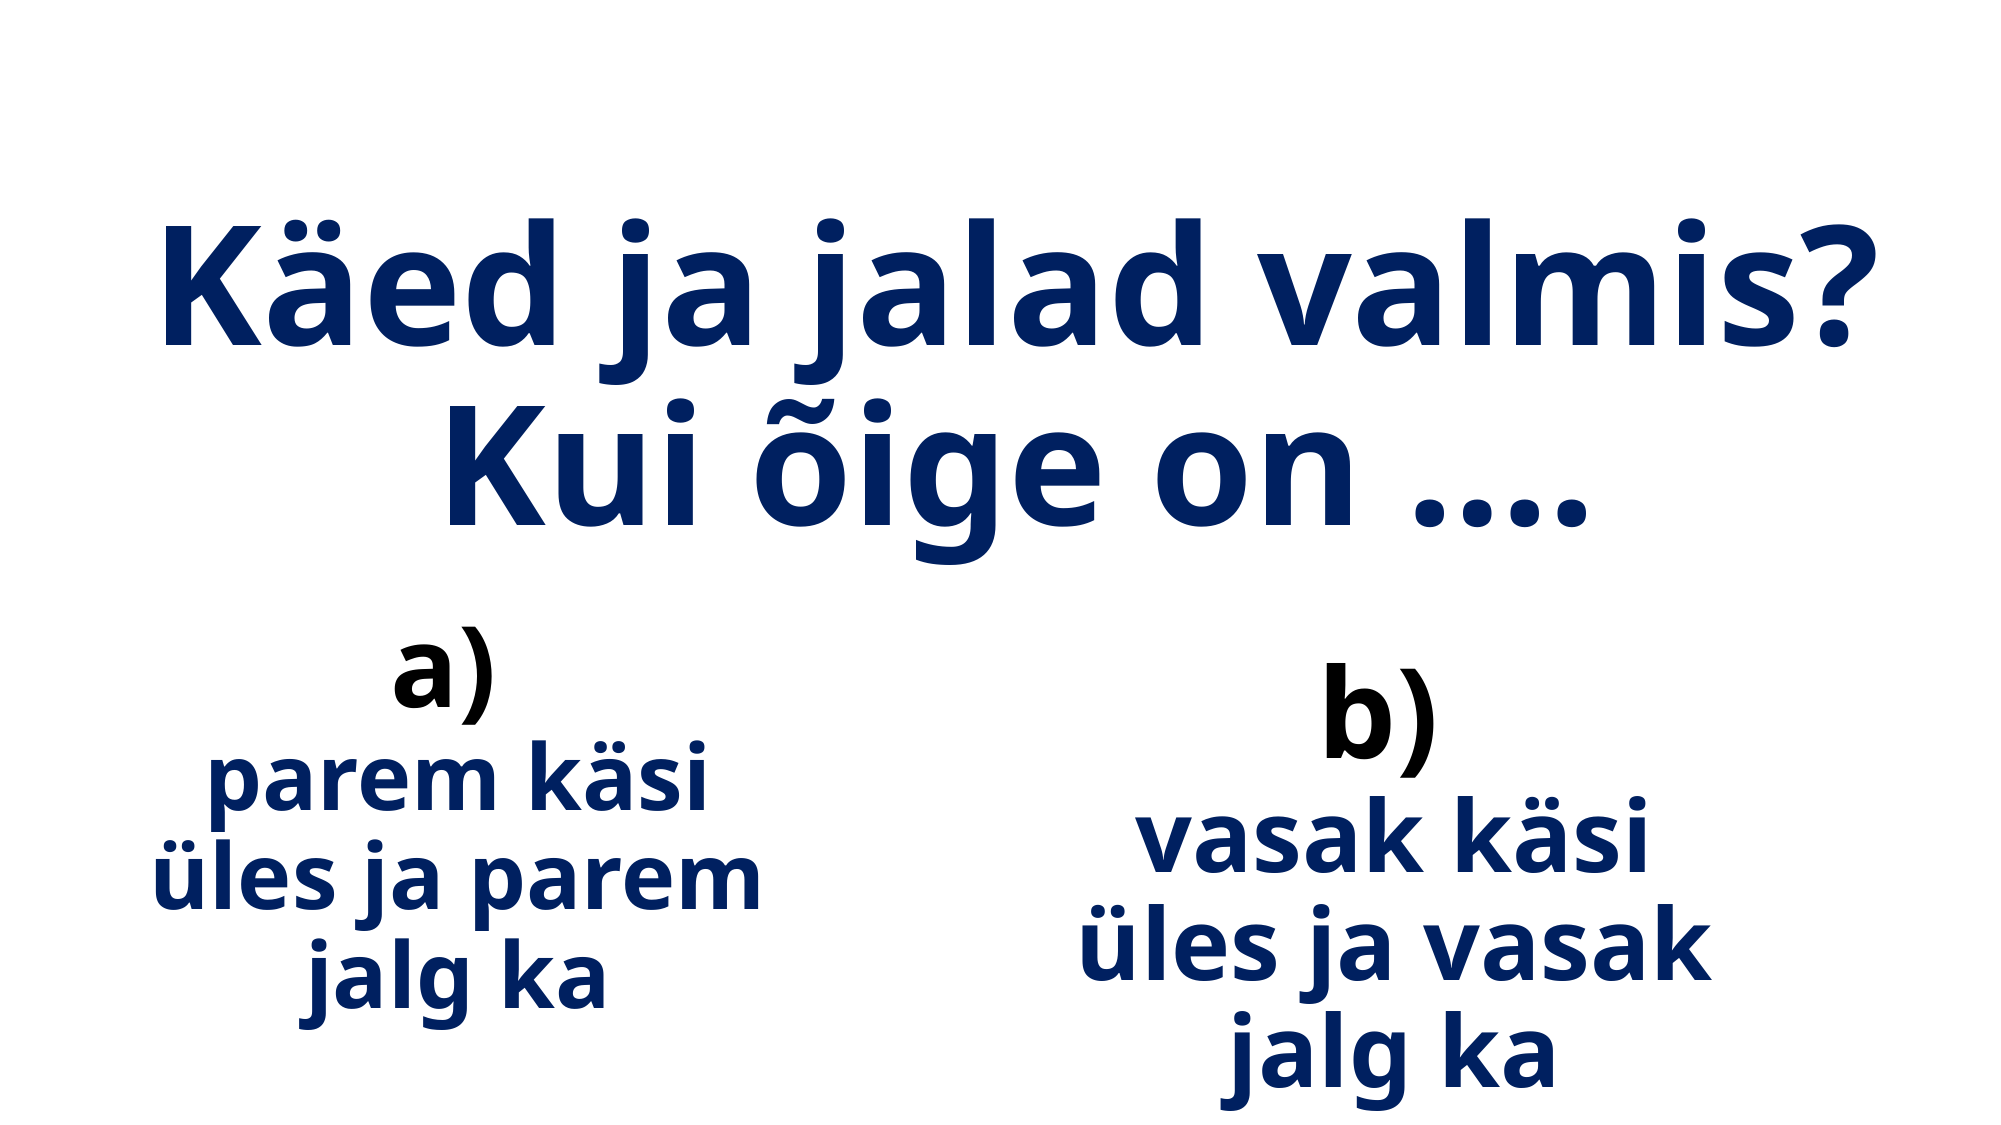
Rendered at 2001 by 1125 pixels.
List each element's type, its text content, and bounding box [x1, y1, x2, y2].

title Käed ja jalad valmis? Kui õige on …. [50, 191, 1983, 901]
text_box a) parem käsi üles ja parem jalg ka [99, 536, 817, 1102]
text_box b) vasak käsi üles ja vasak jalg ka [1016, 640, 1773, 997]
